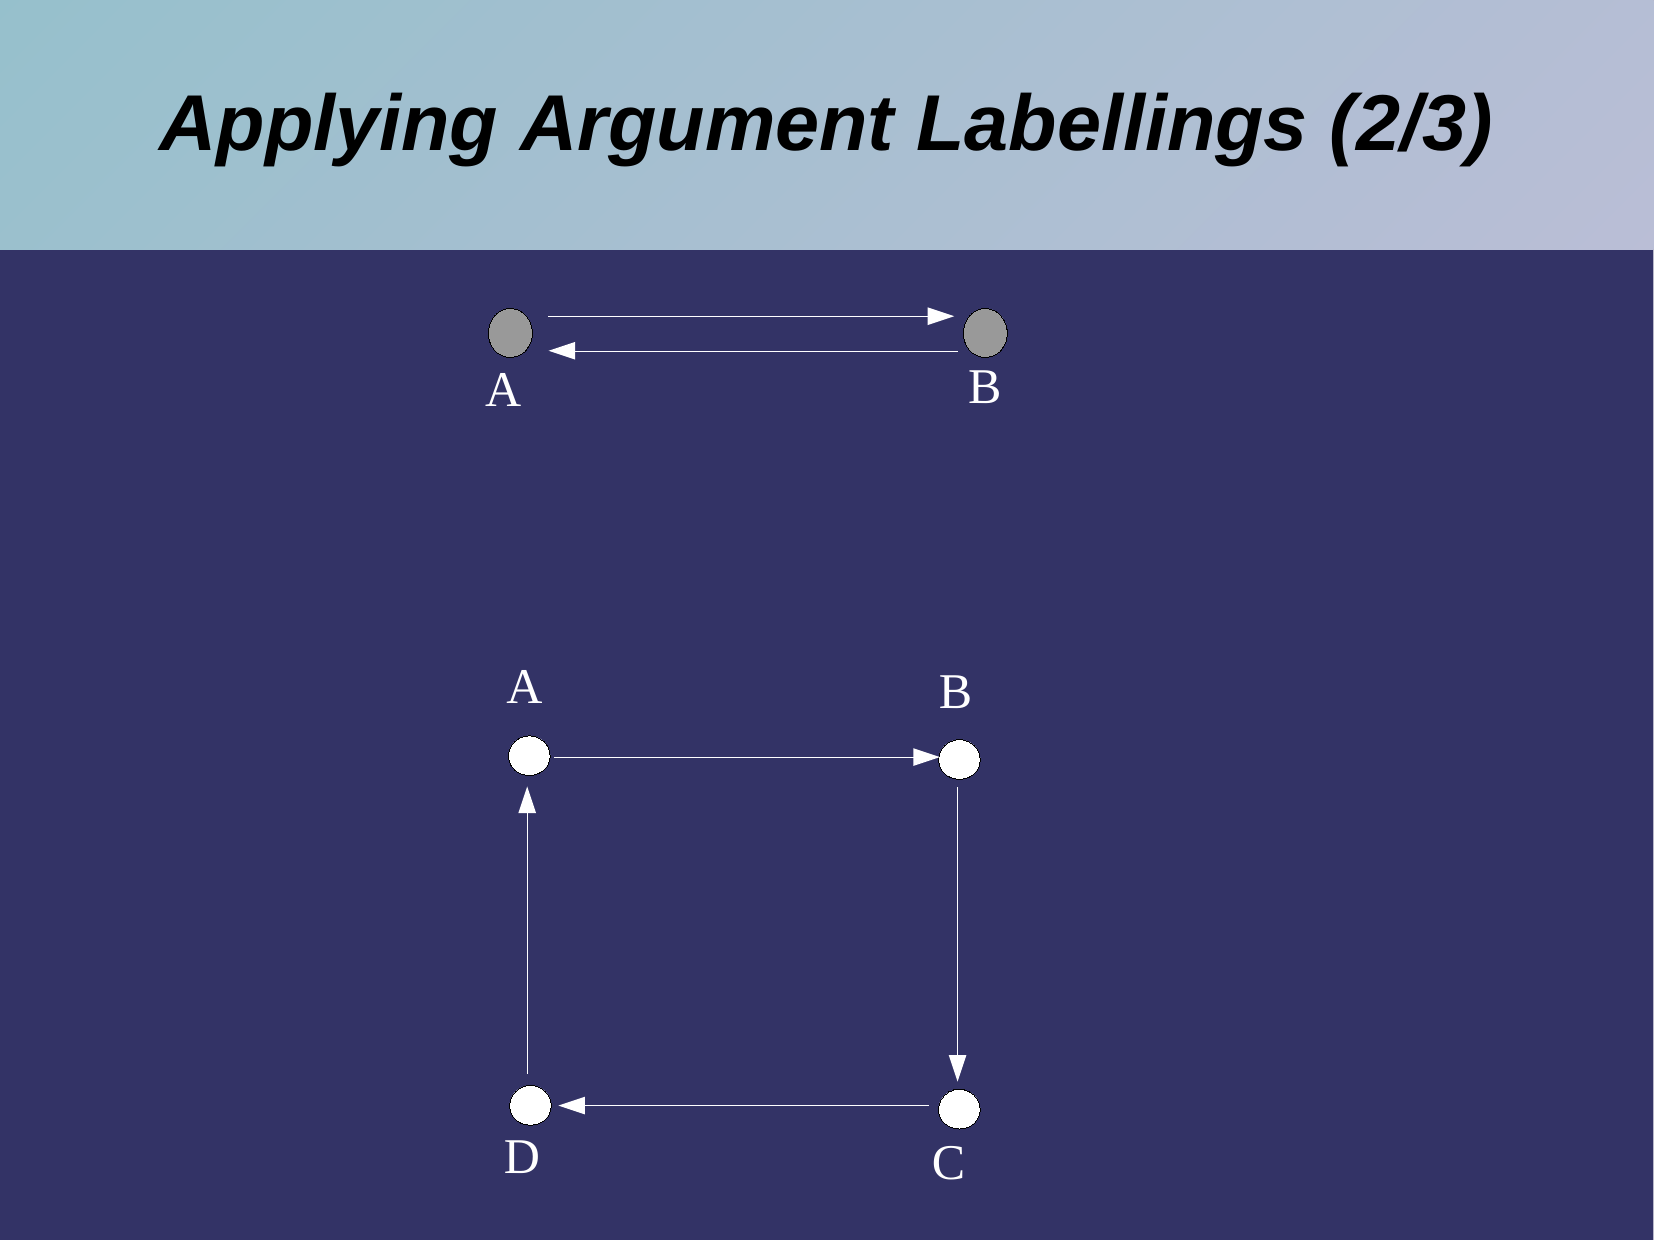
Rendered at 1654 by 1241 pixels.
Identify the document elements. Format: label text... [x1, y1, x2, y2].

text_box C [931, 1134, 985, 1241]
text_box B [938, 664, 988, 725]
title Applying Argument Labellings (2/3) [0, 19, 1654, 227]
text_box [509, 1085, 552, 1126]
text_box [963, 308, 1008, 358]
text_box B [968, 358, 1020, 433]
text_box A [506, 659, 555, 725]
text_box A [484, 361, 536, 440]
text_box [508, 735, 551, 776]
text_box [488, 308, 533, 358]
text_box [938, 739, 981, 780]
text_box D [503, 1129, 557, 1240]
text_box [938, 1089, 981, 1130]
